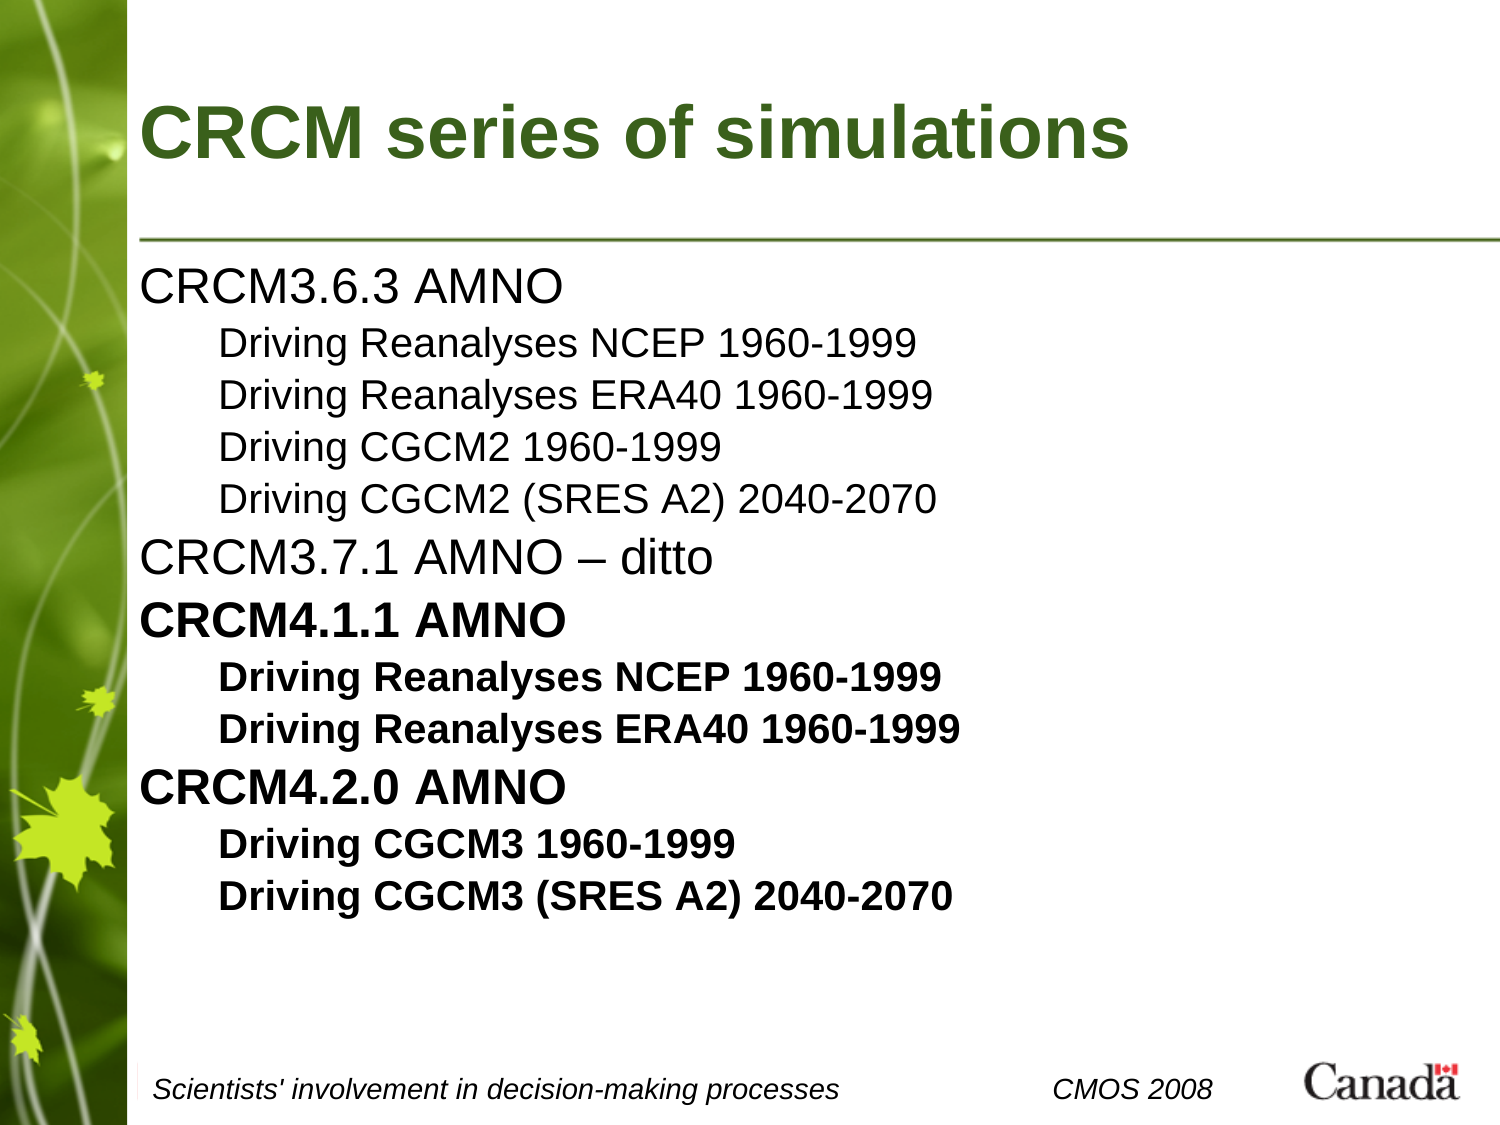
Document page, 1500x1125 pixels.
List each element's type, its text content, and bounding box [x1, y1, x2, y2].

list CRCM3.6.3 AMNO Driving Reanalyses NCEP 1960-1999 Driving Reanalyses ERA40 1960-1999 Driving CGCM2 1960-1999 Driving CGCM2 (SRES A2) 2040-2070 CRCM3.7.1 AMNO – ditto CRCM4.1.1 AMNO Driving Reanalyses NCEP 1960-1999 Driving Reanalyses ERA40 1960-1999 CRCM4.2.0 AMNO Driving CGCM3 1960-1999 Driving CGCM3 (SRES A2) 2040-2070 [125, 255, 1463, 1024]
title CRCM series of simulations [125, 45, 1463, 221]
picture [0, 0, 1500, 1125]
